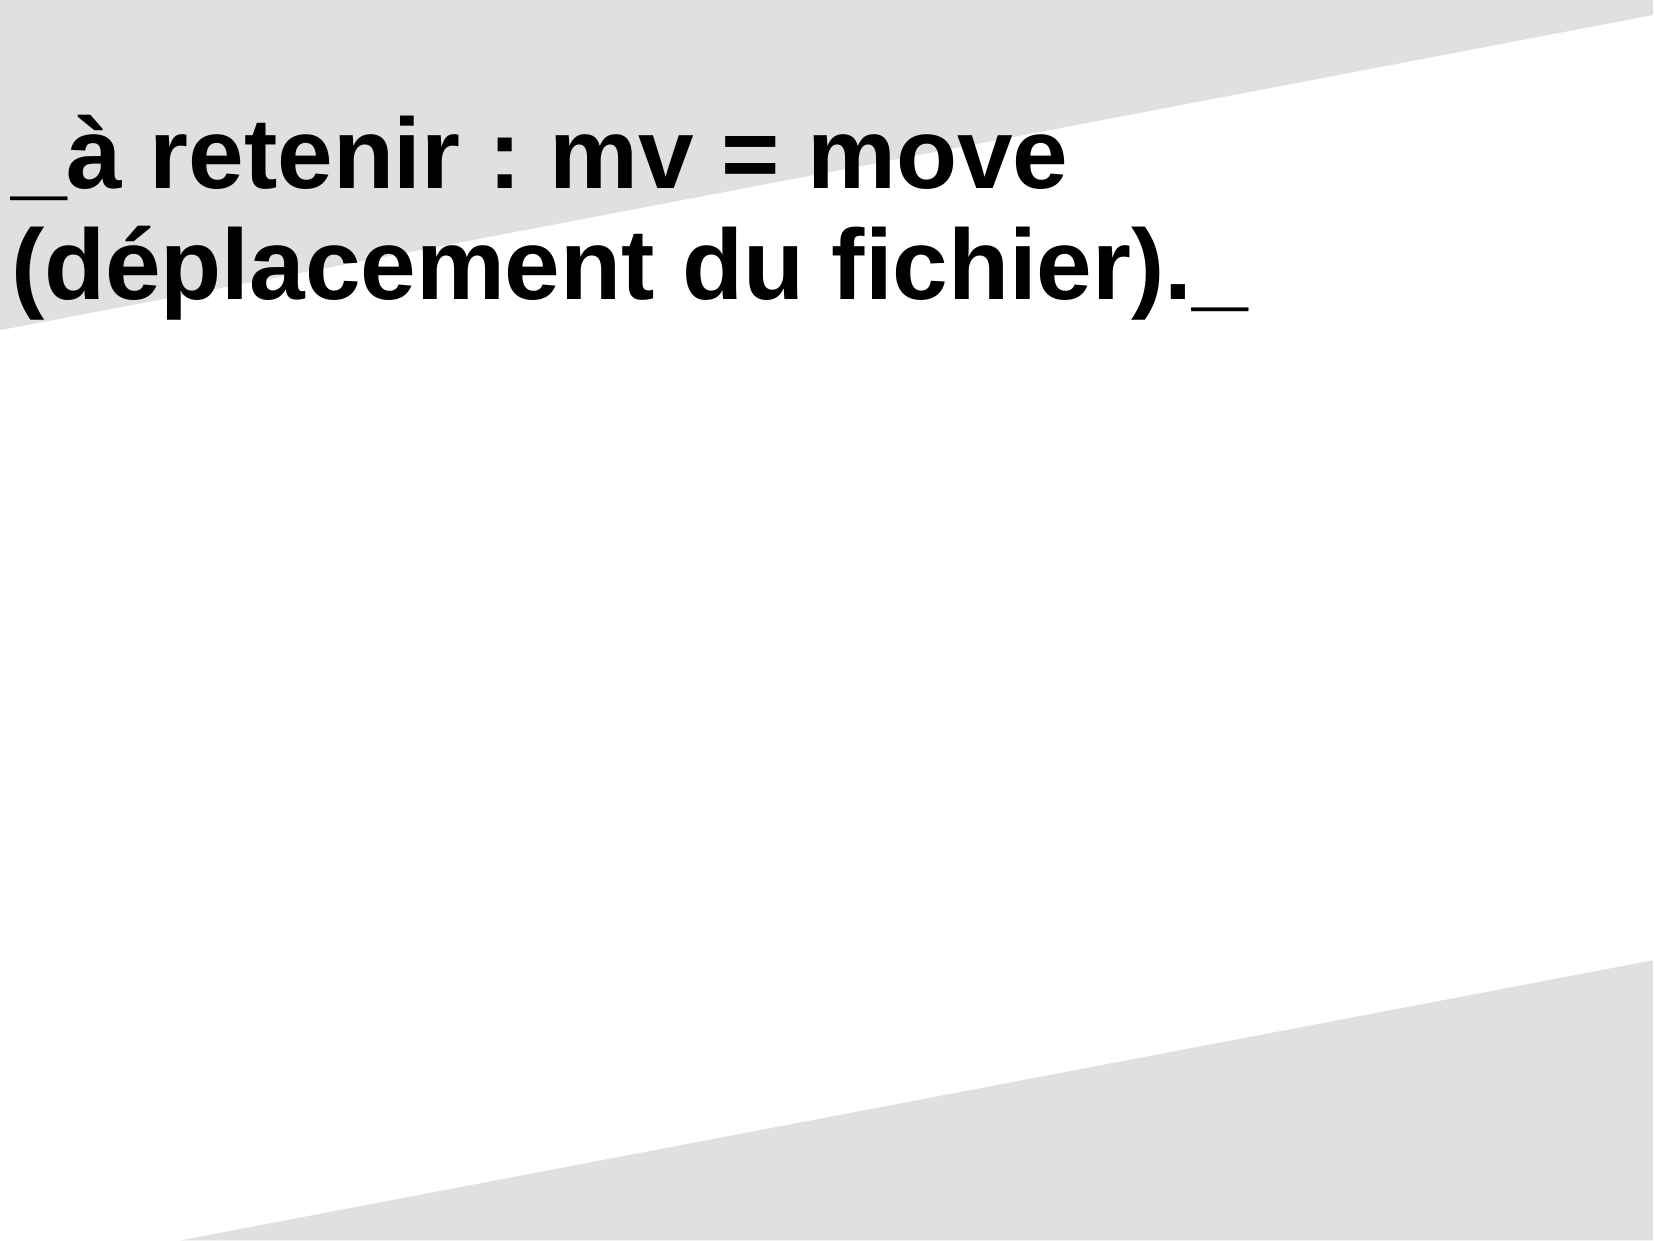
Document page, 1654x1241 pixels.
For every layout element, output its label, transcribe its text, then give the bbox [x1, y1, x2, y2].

title _à retenir : mv = move (déplacement du fichier)._ [11, 97, 1499, 322]
